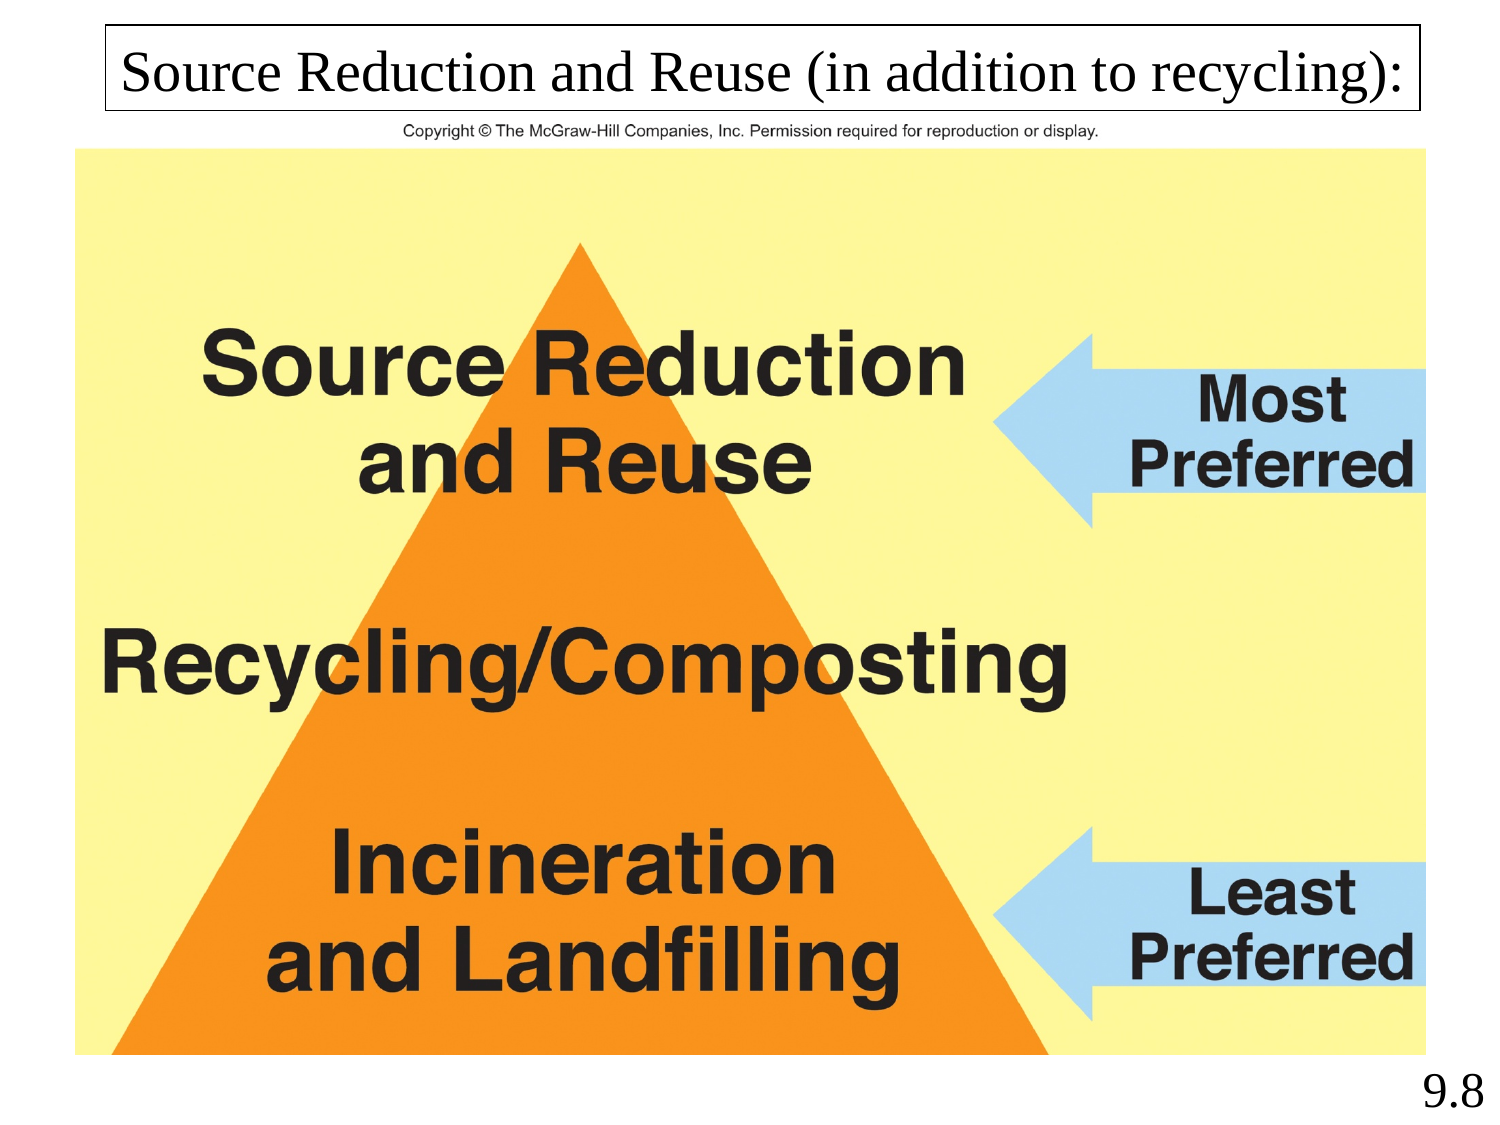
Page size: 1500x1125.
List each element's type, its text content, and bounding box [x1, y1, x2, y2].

text_box 9.8 [1407, 1049, 1500, 1125]
picture [75, 124, 1426, 1055]
text_box Source Reduction and Reuse (in addition to recycling): [105, 24, 1420, 111]
